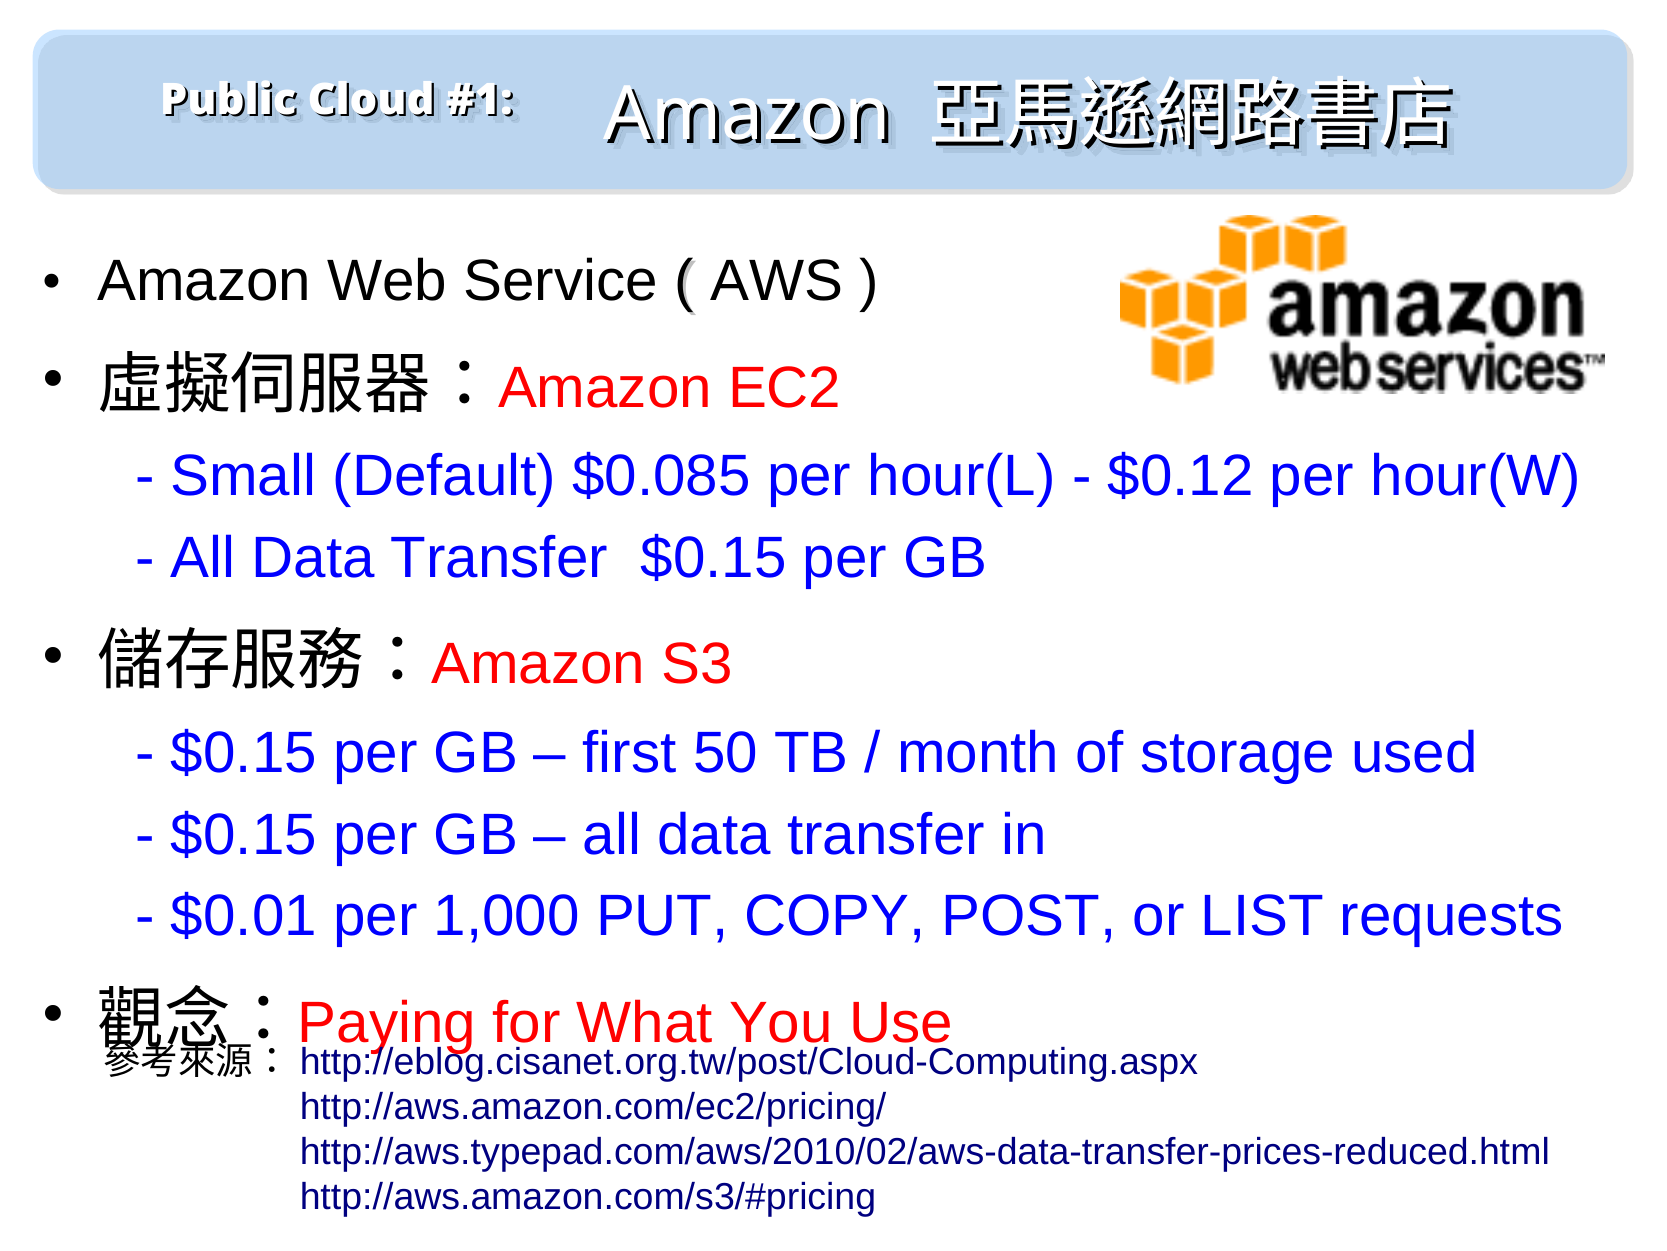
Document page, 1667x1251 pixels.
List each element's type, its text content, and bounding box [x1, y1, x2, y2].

text_box Public Cloud #1: Amazon 亞馬遜網路書店 [32, 29, 1628, 190]
text_box 參考來源：http://eblog.cisanet.org.tw/post/Cloud-Computing.aspx http://aws.amazon.com/ec2/pricing/ http://aws.typepad.com/aws/2010/02/aws-data-transfer-prices-reduced.html http://aws.amazon.com/s3/#pricing [88, 1029, 1654, 1225]
picture [1120, 215, 1605, 248]
list Amazon Web Service ( AWS ) 虛擬伺服器：Amazon EC2 - Small (Default) $0.085 per hour(L) - $0.12 per hour(W) - All Data Transfer $0.15 per GB 儲存服務：Amazon S3 - $0.15 per GB – first 50 TB / month of storage used - $0.15 per GB – all data transfer in - $0.01 per 1,000 PUT, COPY, POST, or LIST requests 觀念：Paying for What You Use [41, 248, 1607, 1069]
